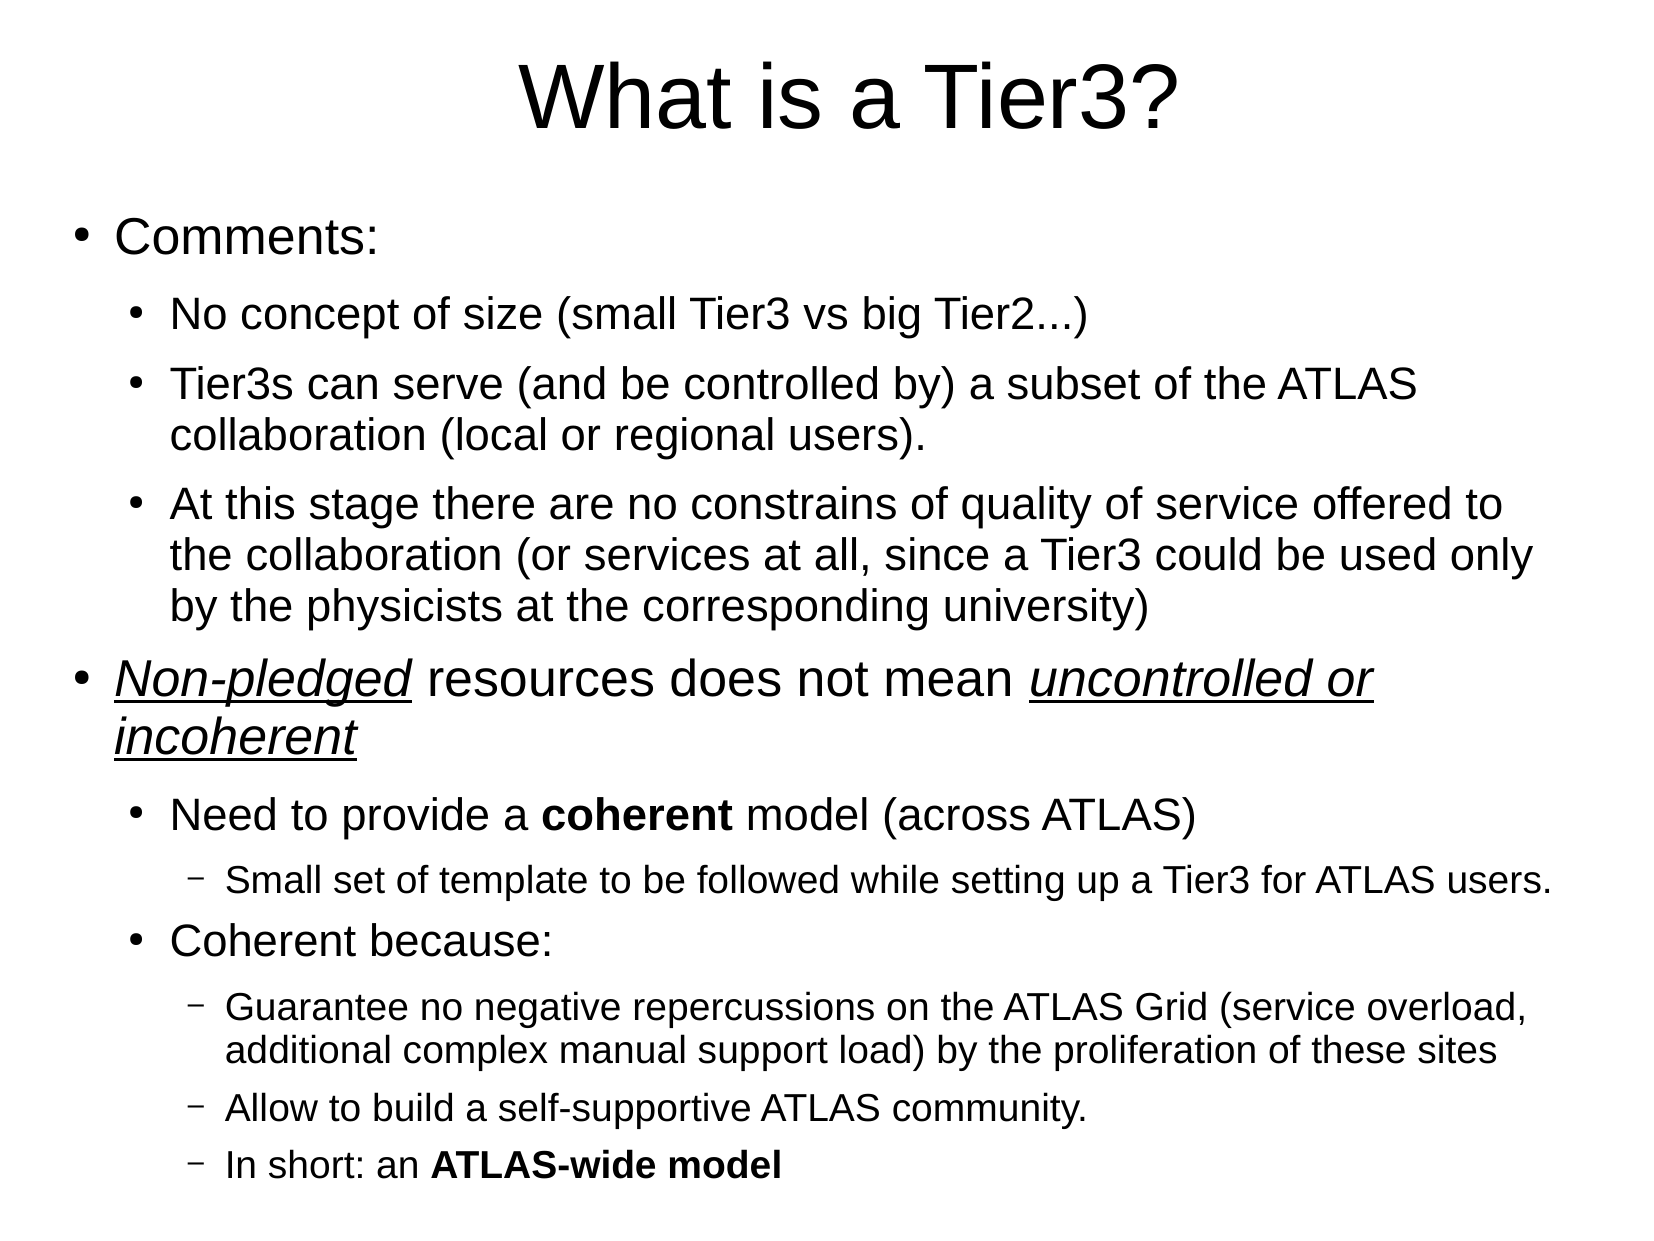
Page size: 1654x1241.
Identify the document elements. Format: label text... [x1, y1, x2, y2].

title What is a Tier3? [105, 0, 1594, 193]
list Comments: No concept of size (small Tier3 vs big Tier2...) Tier3s can serve (and be controlled by) a subset of the ATLAS collaboration (local or regional users). At this stage there are no constrains of quality of service offered to the collaboration (or services at all, since a Tier3 could be used only by the physicists at the corresponding university) Non-pledged resources does not mean uncontrolled or incoherent Need to provide a coherent model (across ATLAS) Small set of template to be followed while setting up a Tier3 for ATLAS users. Coherent because: Guarantee no negative repercussions on the ATLAS Grid (service overload, additional complex manual support load) by the proliferation of these sites Allow to build a self-supportive ATLAS community. In short: an ATLAS-wide model [58, 207, 1571, 1241]
